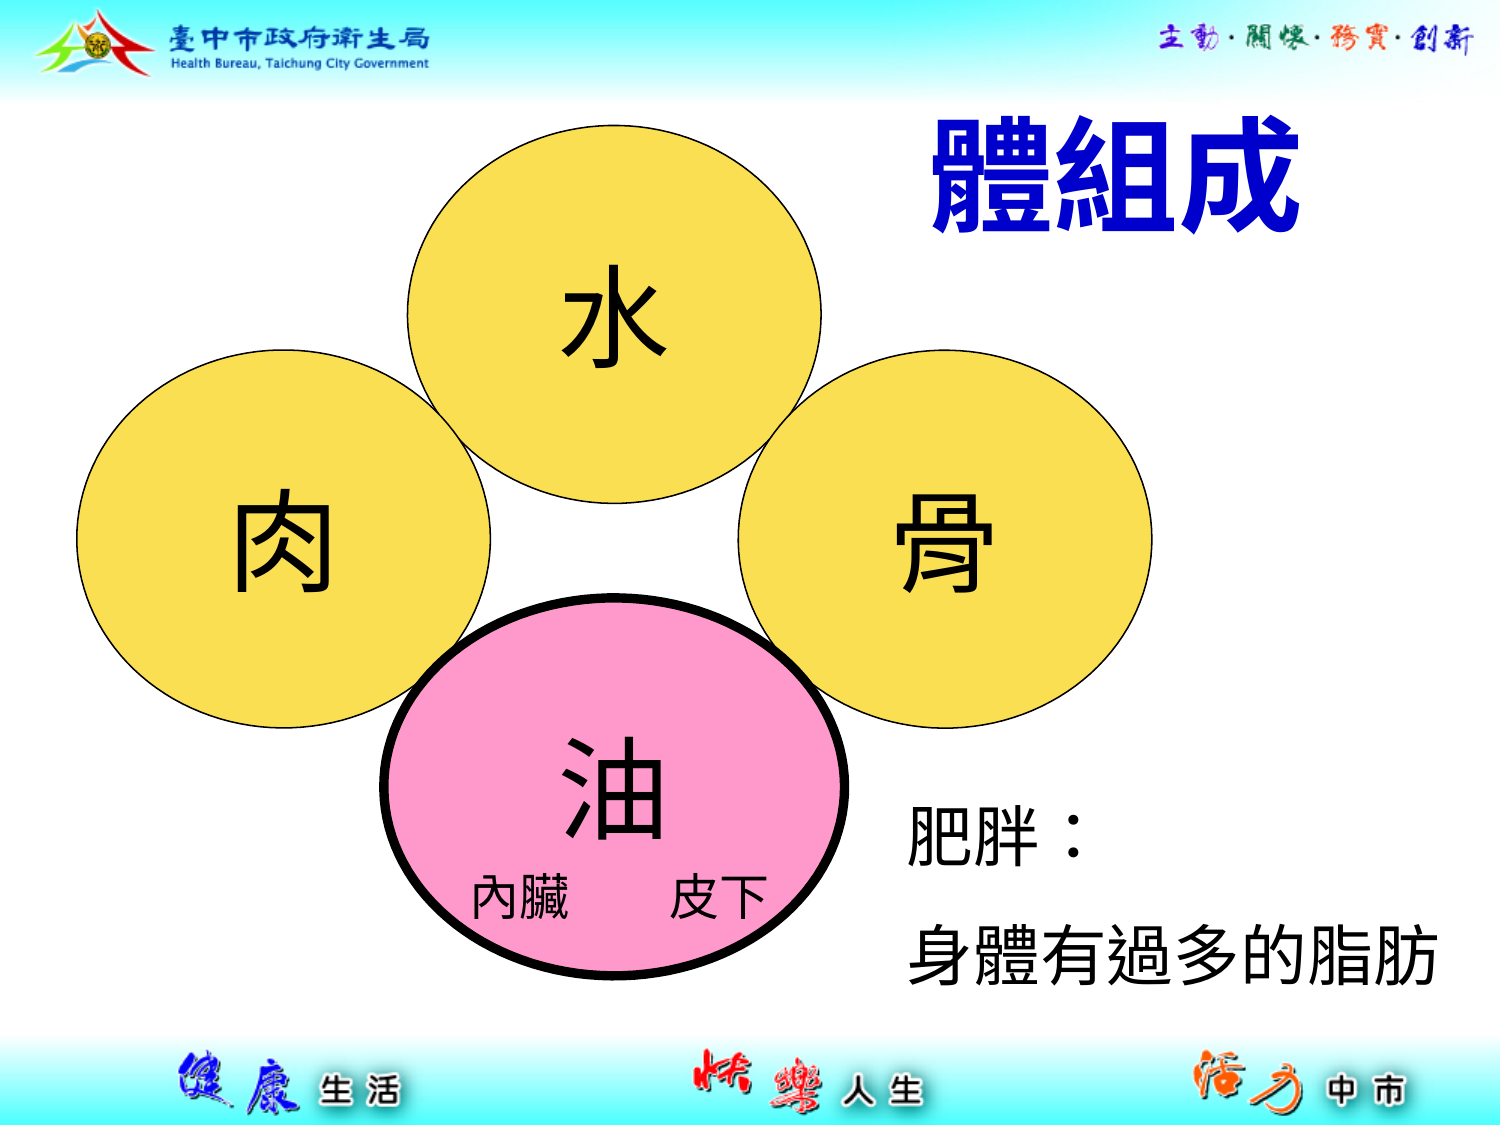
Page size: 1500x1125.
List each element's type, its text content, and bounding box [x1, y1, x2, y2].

text_box 油 [383, 597, 845, 923]
title 體組成 [785, 90, 1447, 278]
text_box 內臟 皮下 [454, 857, 798, 933]
text_box 肉 [76, 350, 491, 728]
text_box 骨 [738, 350, 1152, 729]
text_box 油 [468, 933, 761, 976]
text_box 肥胖： 身體有過多的脂肪 [891, 786, 1471, 1003]
text_box 水 [407, 125, 822, 504]
